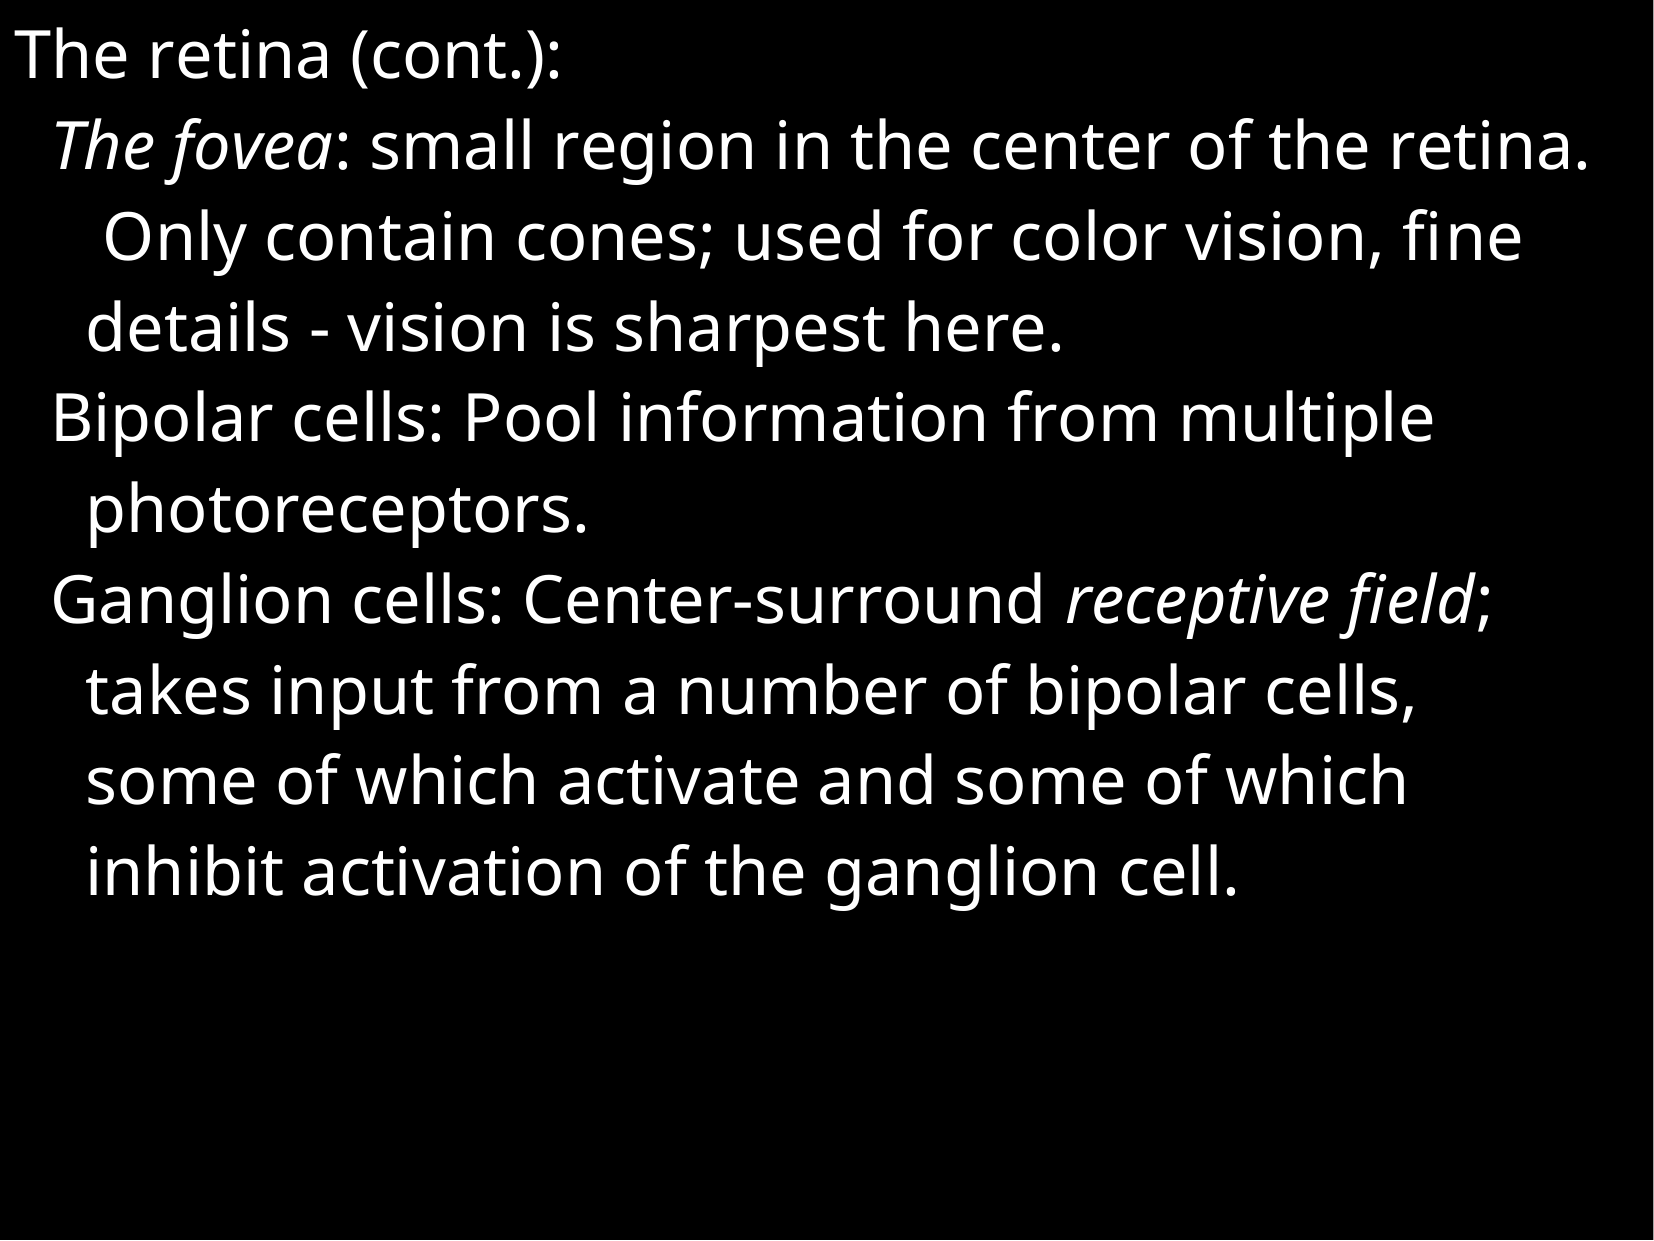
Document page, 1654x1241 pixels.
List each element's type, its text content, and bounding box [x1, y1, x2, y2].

text_box The retina (cont.): The fovea: small region in the center of the retina. Only contain cones; used for color vision, fine details - vision is sharpest here. Bipolar cells: Pool information from multiple photoreceptors. Ganglion cells: Center-surround receptive field; takes input from a number of bipolar cells, some of which activate and some of which inhibit activation of the ganglion cell. [0, 0, 1613, 798]
text_box [41, 375, 1654, 1241]
